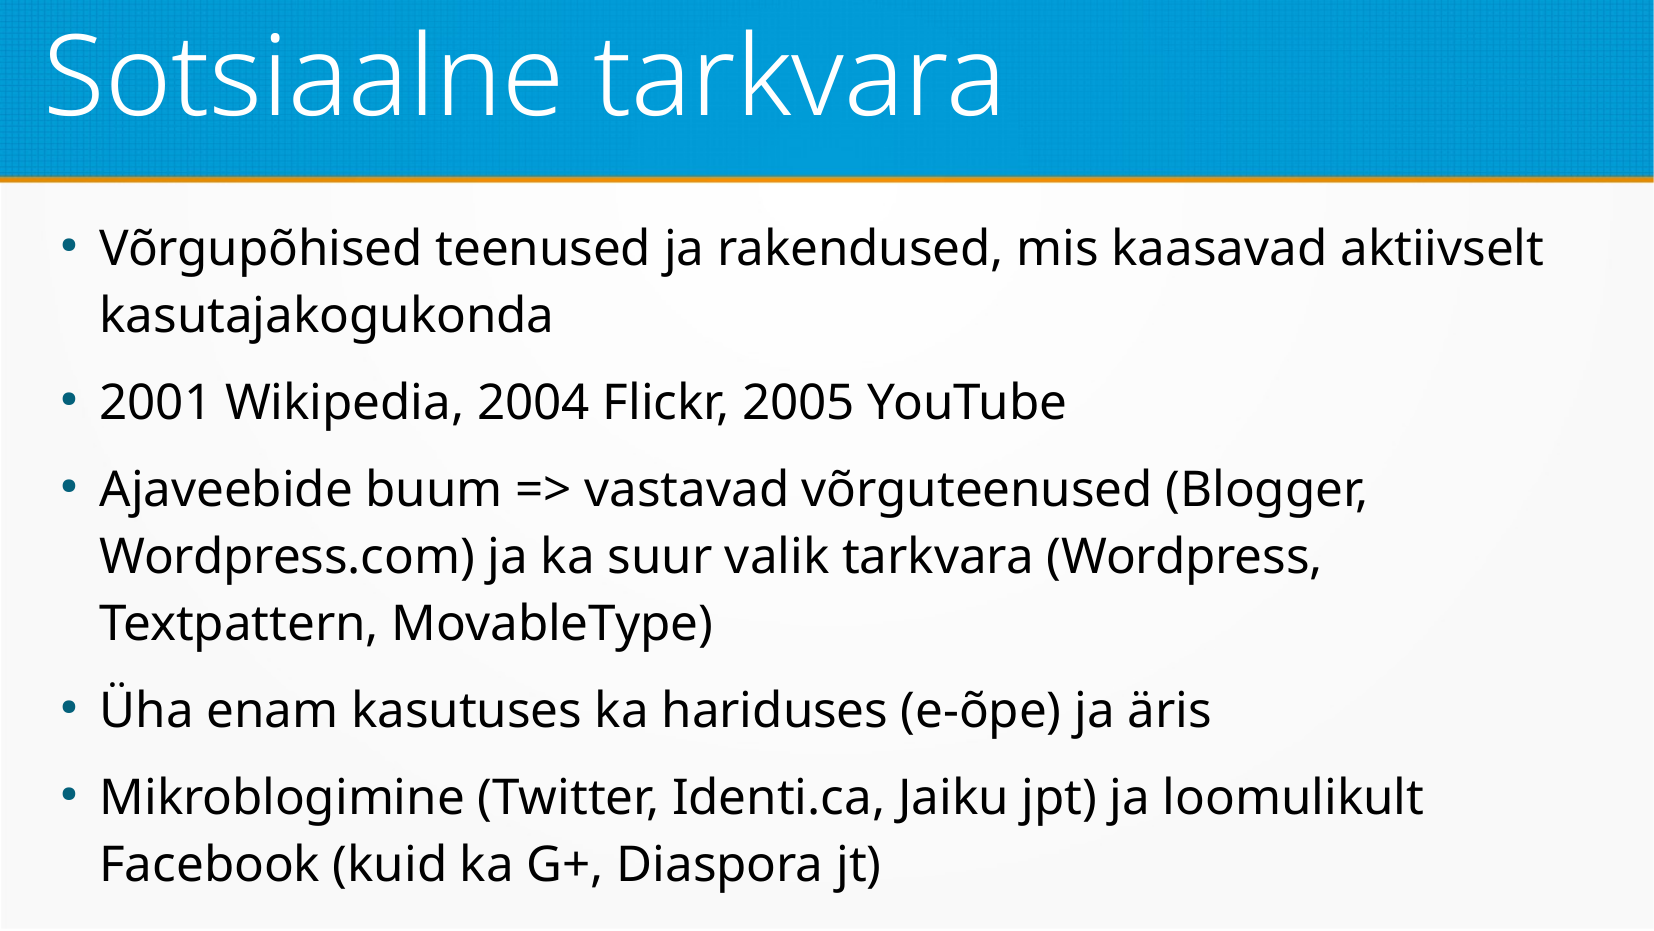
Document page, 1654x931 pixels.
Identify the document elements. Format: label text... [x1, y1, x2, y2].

picture [0, 175, 1654, 931]
list Võrgupõhised teenused ja rakendused, mis kaasavad aktiivselt kasutajakogukonda 2001 Wikipedia, 2004 Flickr, 2005 YouTube Ajaveebide buum => vastavad võrguteenused (Blogger, Wordpress.com) ja ka suur valik tarkvara (Wordpress, Textpattern, MovableType) Üha enam kasutuses ka hariduses (e-õpe) ja äris Mikroblogimine (Twitter, Identi.ca, Jaiku jpt) ja loomulikult Facebook (kuid ka G+, Diaspora jt) [47, 212, 1607, 902]
title Sotsiaalne tarkvara [43, 0, 1619, 149]
